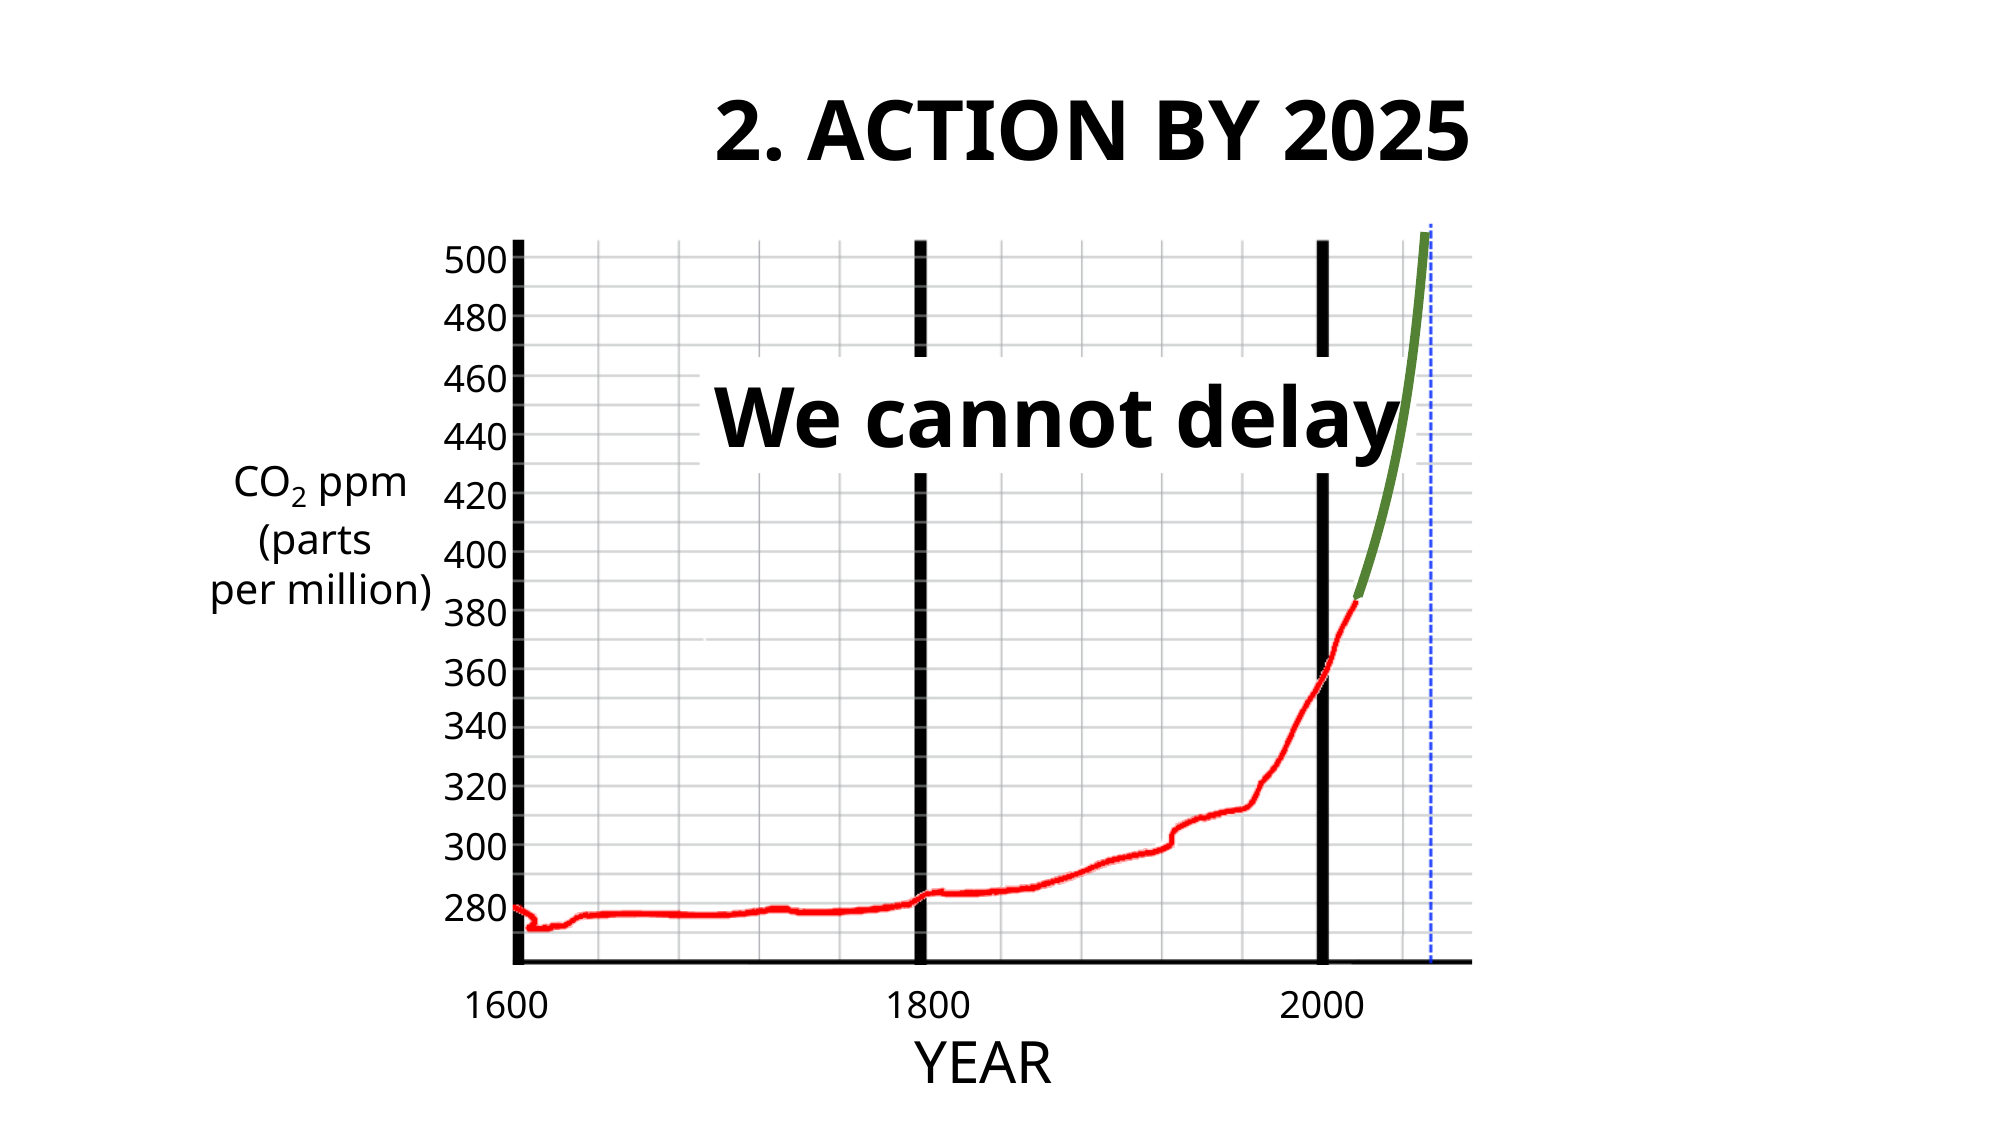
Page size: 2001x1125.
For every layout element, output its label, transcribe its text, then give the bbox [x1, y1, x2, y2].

text_box 2000 [1264, 973, 1370, 1035]
text_box 440 [428, 409, 515, 467]
text_box 340 [428, 702, 515, 756]
text_box 2. ACTION BY 2025 [699, 70, 1346, 187]
text_box 480 [428, 289, 515, 347]
text_box 460 [428, 348, 515, 409]
text_box CO2 ppm (parts per million) [213, 447, 429, 615]
text_box 400 [429, 526, 515, 584]
text_box 360 [428, 642, 515, 702]
text_box 500 [428, 228, 515, 289]
text_box 280 [428, 877, 515, 937]
text_box We cannot delay [699, 357, 1253, 474]
text_box YEAR [899, 1018, 1046, 1104]
text_box 1600 [448, 973, 554, 1035]
text_box 300 [428, 816, 515, 877]
text_box 320 [428, 756, 515, 816]
picture [512, 212, 1473, 965]
text_box 1800 [870, 973, 976, 1035]
text_box 380 [428, 584, 515, 642]
text_box 420 [429, 467, 515, 526]
